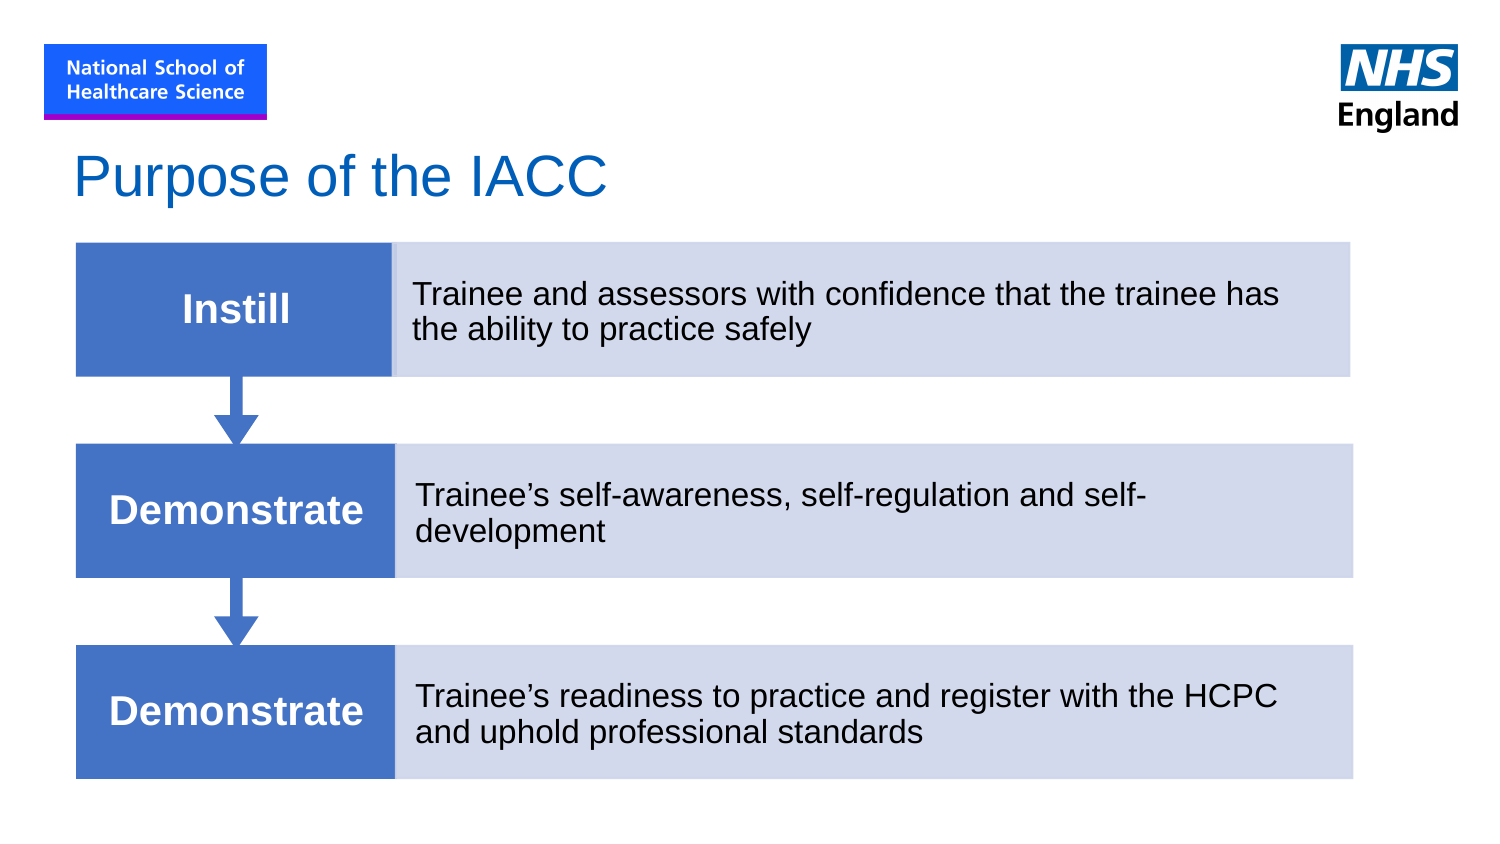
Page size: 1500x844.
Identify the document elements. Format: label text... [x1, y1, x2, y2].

text_box Trainee’s readiness to practice and register with the HCPC and uphold professional standards [395, 645, 1353, 778]
text_box Demonstrate [76, 645, 395, 778]
text_box Demonstrate [76, 444, 395, 648]
text_box Trainee’s self-awareness, self-regulation and self-development [395, 444, 1353, 577]
text_box Trainee and assessors with confidence that the trainee has the ability to practice safely [392, 243, 1350, 376]
text_box Instill [76, 243, 392, 447]
title Purpose of the IACC [58, 130, 1353, 224]
